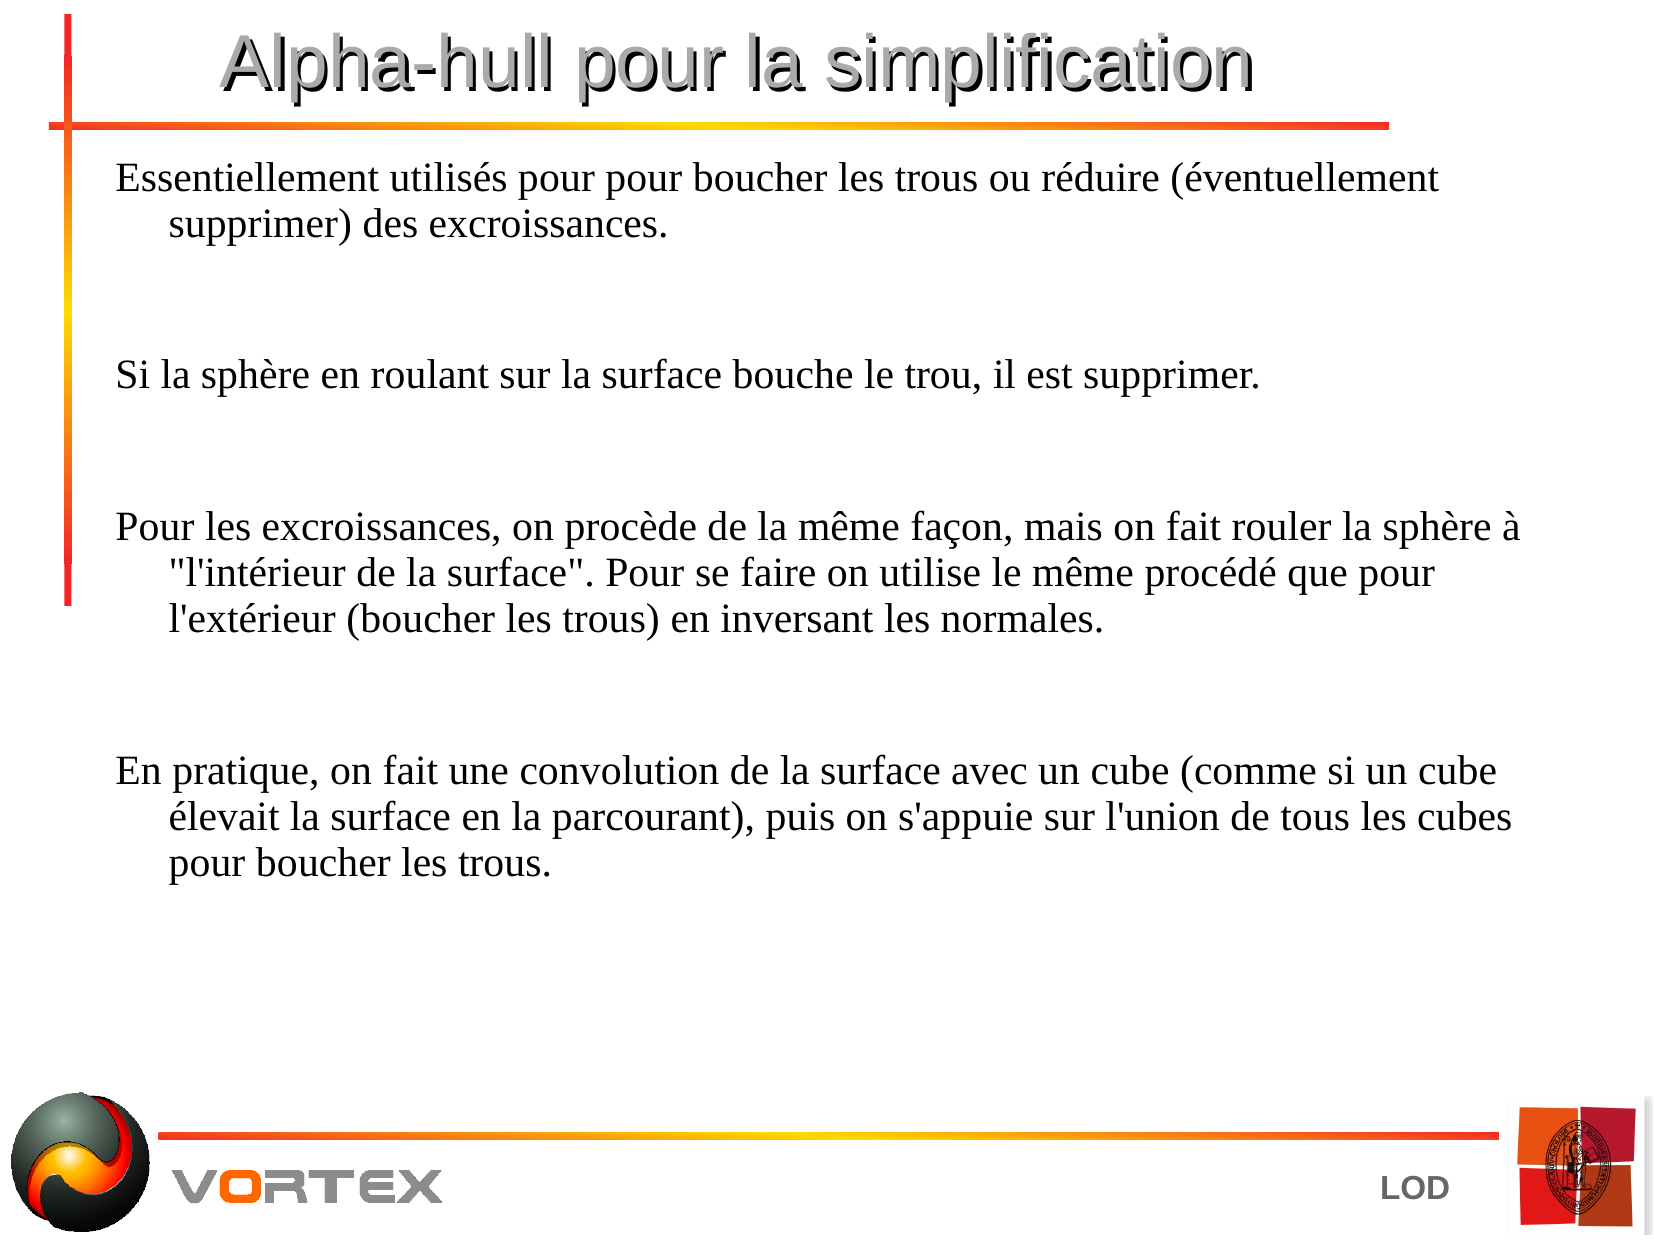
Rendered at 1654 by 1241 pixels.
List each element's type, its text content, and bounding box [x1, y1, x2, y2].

picture [1505, 1096, 1653, 1235]
list Essentiellement utilisés pour pour boucher les trous ou réduire (éventuellement supprimer) des excroissances. Si la sphère en roulant sur la surface bouche le trou, il est supprimer. Pour les excroissances, on procède de la même façon, mais on fait rouler la sphère à "l'intérieur de la surface". Pour se faire on utilise le même procédé que pour l'extérieur (boucher les trous) en inversant les normales. En pratique, on fait une convolution de la surface avec un cube (comme si un cube élevait la surface en la parcourant), puis on s'appuie sur l'union de tous les cubes pour boucher les trous. [97, 153, 1571, 1109]
title Alpha-hull pour la simplification [82, 4, 1392, 120]
picture [11, 1092, 443, 1232]
